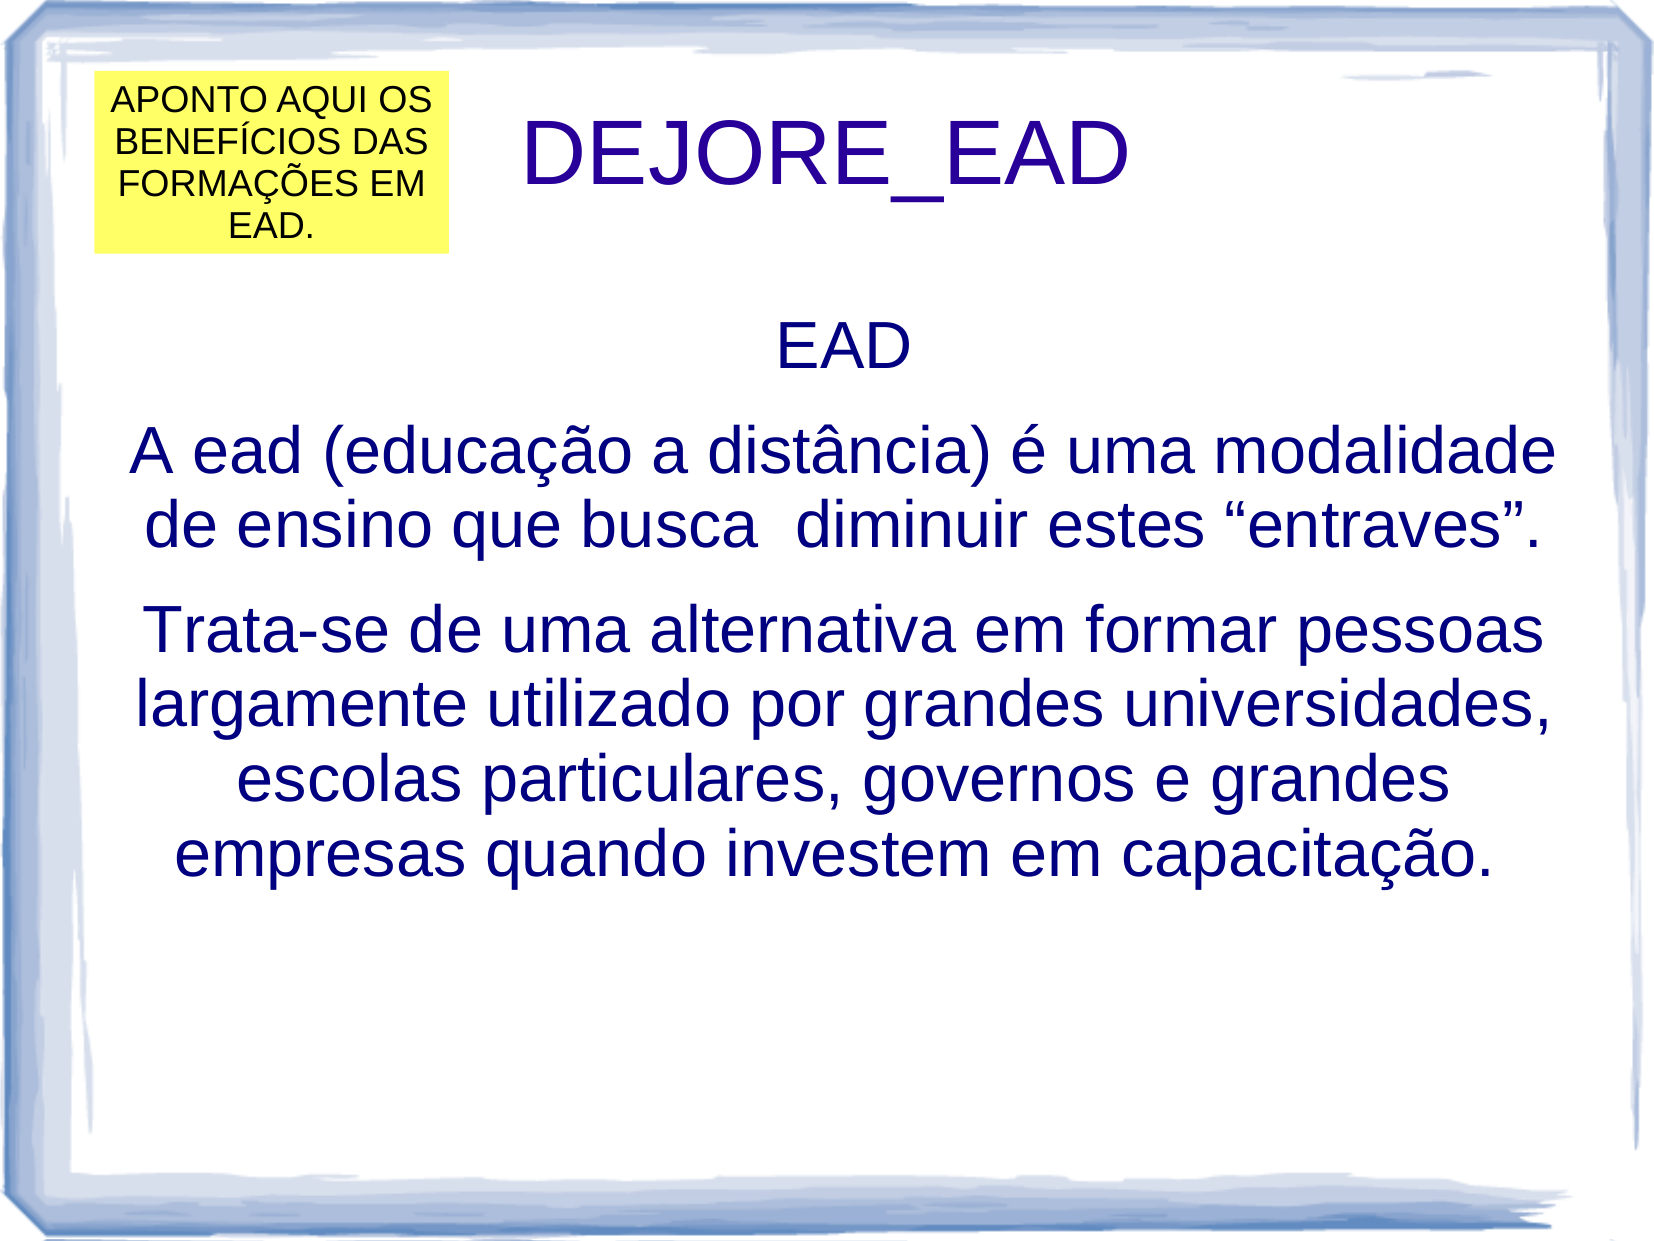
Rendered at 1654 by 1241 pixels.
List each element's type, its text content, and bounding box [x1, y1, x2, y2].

text_box APONTO AQUI OS BENEFÍCIOS DAS FORMAÇÕES EM EAD. [94, 70, 449, 254]
picture [0, 0, 1654, 1241]
list EAD A ead (educação a distância) é uma modalidade de ensino que busca diminuir estes “entraves”. Trata-se de uma alternativa em formar pessoas largamente utilizado por grandes universidades, escolas particulares, governos e grandes empresas quando investem em capacitação. [118, 308, 1571, 891]
title DEJORE_EAD [82, 49, 1571, 257]
